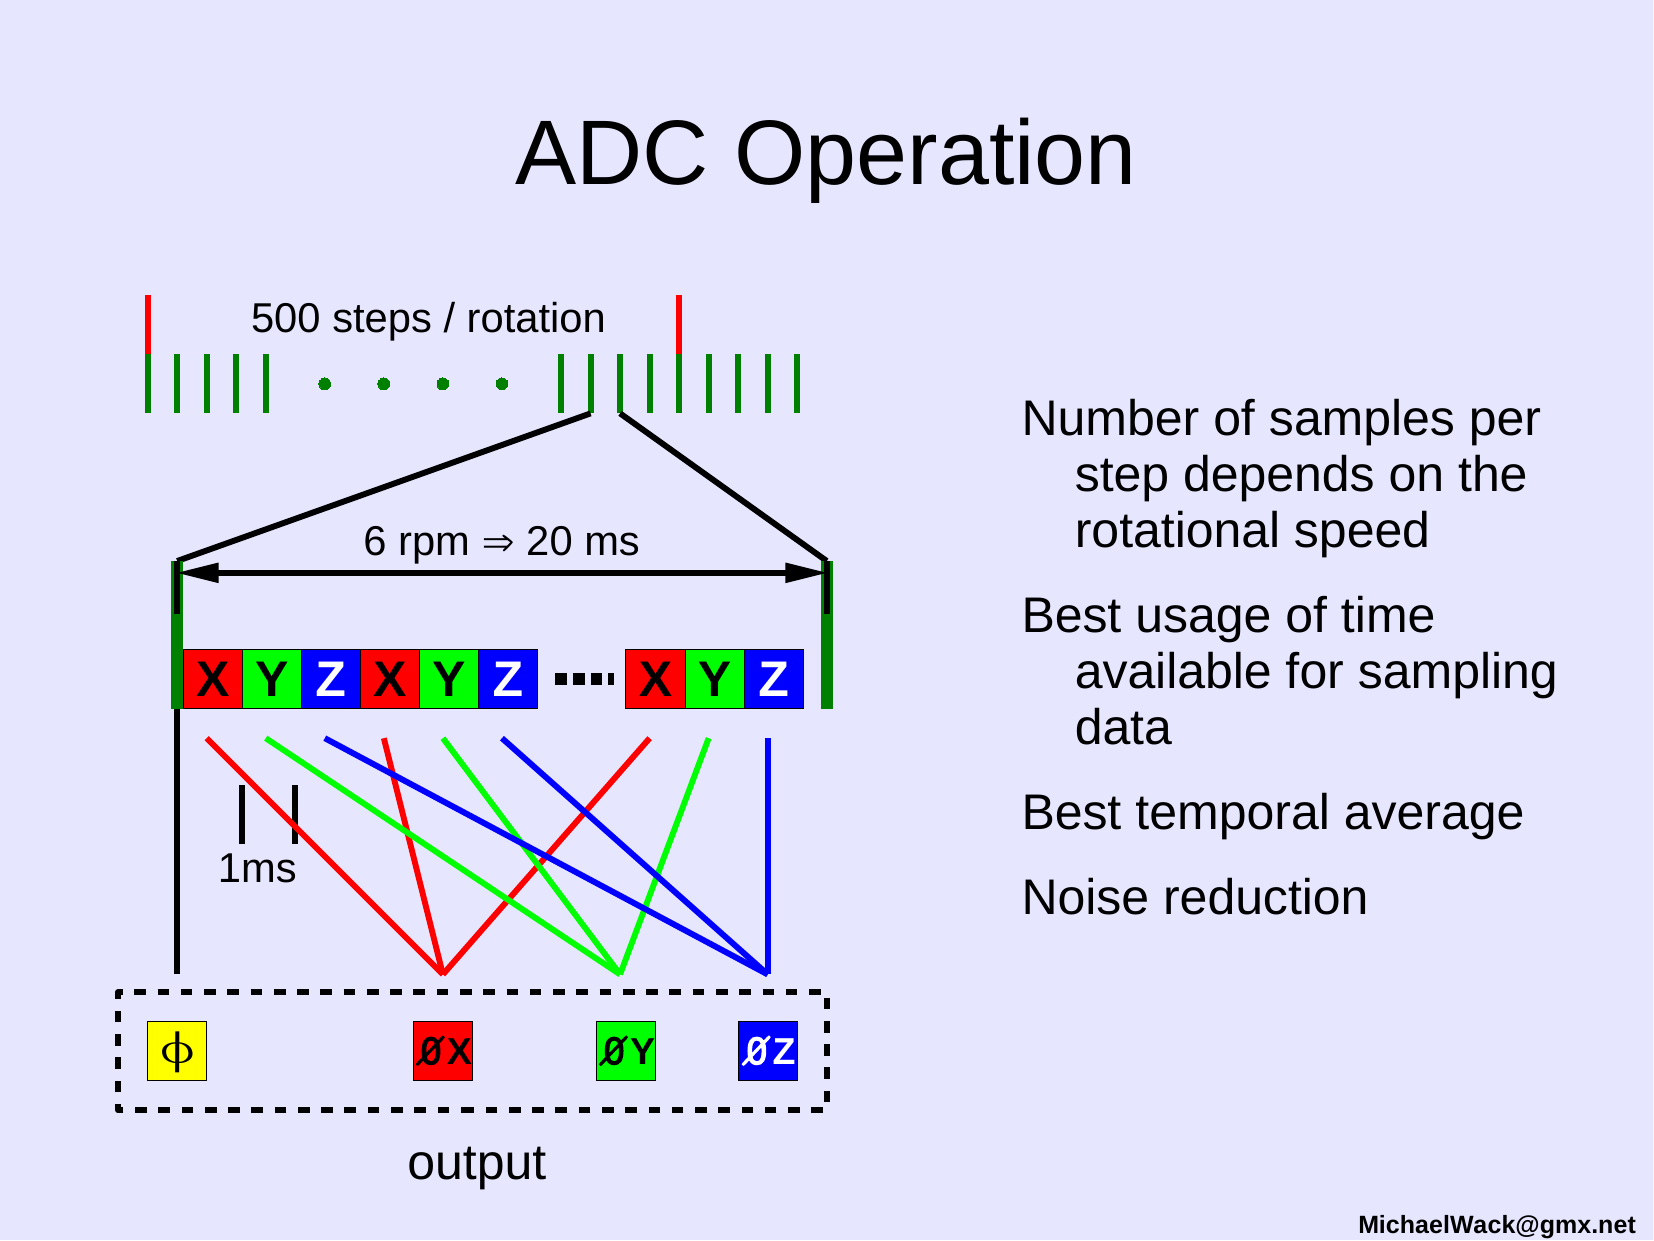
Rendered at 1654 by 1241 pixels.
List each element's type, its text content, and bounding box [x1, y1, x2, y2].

text_box 1ms [217, 844, 298, 892]
text_box ∅X [413, 1021, 473, 1081]
list Number of samples per step depends on the rotational speed Best usage of time available for sampling data Best temporal average Noise reduction [1003, 390, 1572, 1075]
text_box output [407, 1133, 547, 1190]
text_box Z [744, 649, 804, 709]
text_box 500 steps / rotation [251, 295, 607, 343]
text_box Y [685, 649, 744, 709]
text_box Z [478, 649, 538, 709]
text_box X [360, 649, 419, 709]
text_box [496, 377, 508, 390]
text_box  [147, 1021, 207, 1081]
text_box X [625, 649, 685, 709]
text_box Y [242, 649, 301, 709]
text_box [377, 377, 390, 390]
text_box Y [419, 649, 478, 709]
text_box ∅Z [738, 1021, 798, 1081]
text_box [437, 377, 449, 390]
text_box Z [301, 649, 360, 709]
text_box [318, 377, 331, 390]
text_box X [183, 649, 242, 709]
text_box ∅Y [596, 1021, 656, 1081]
title ADC Operation [82, 49, 1571, 257]
